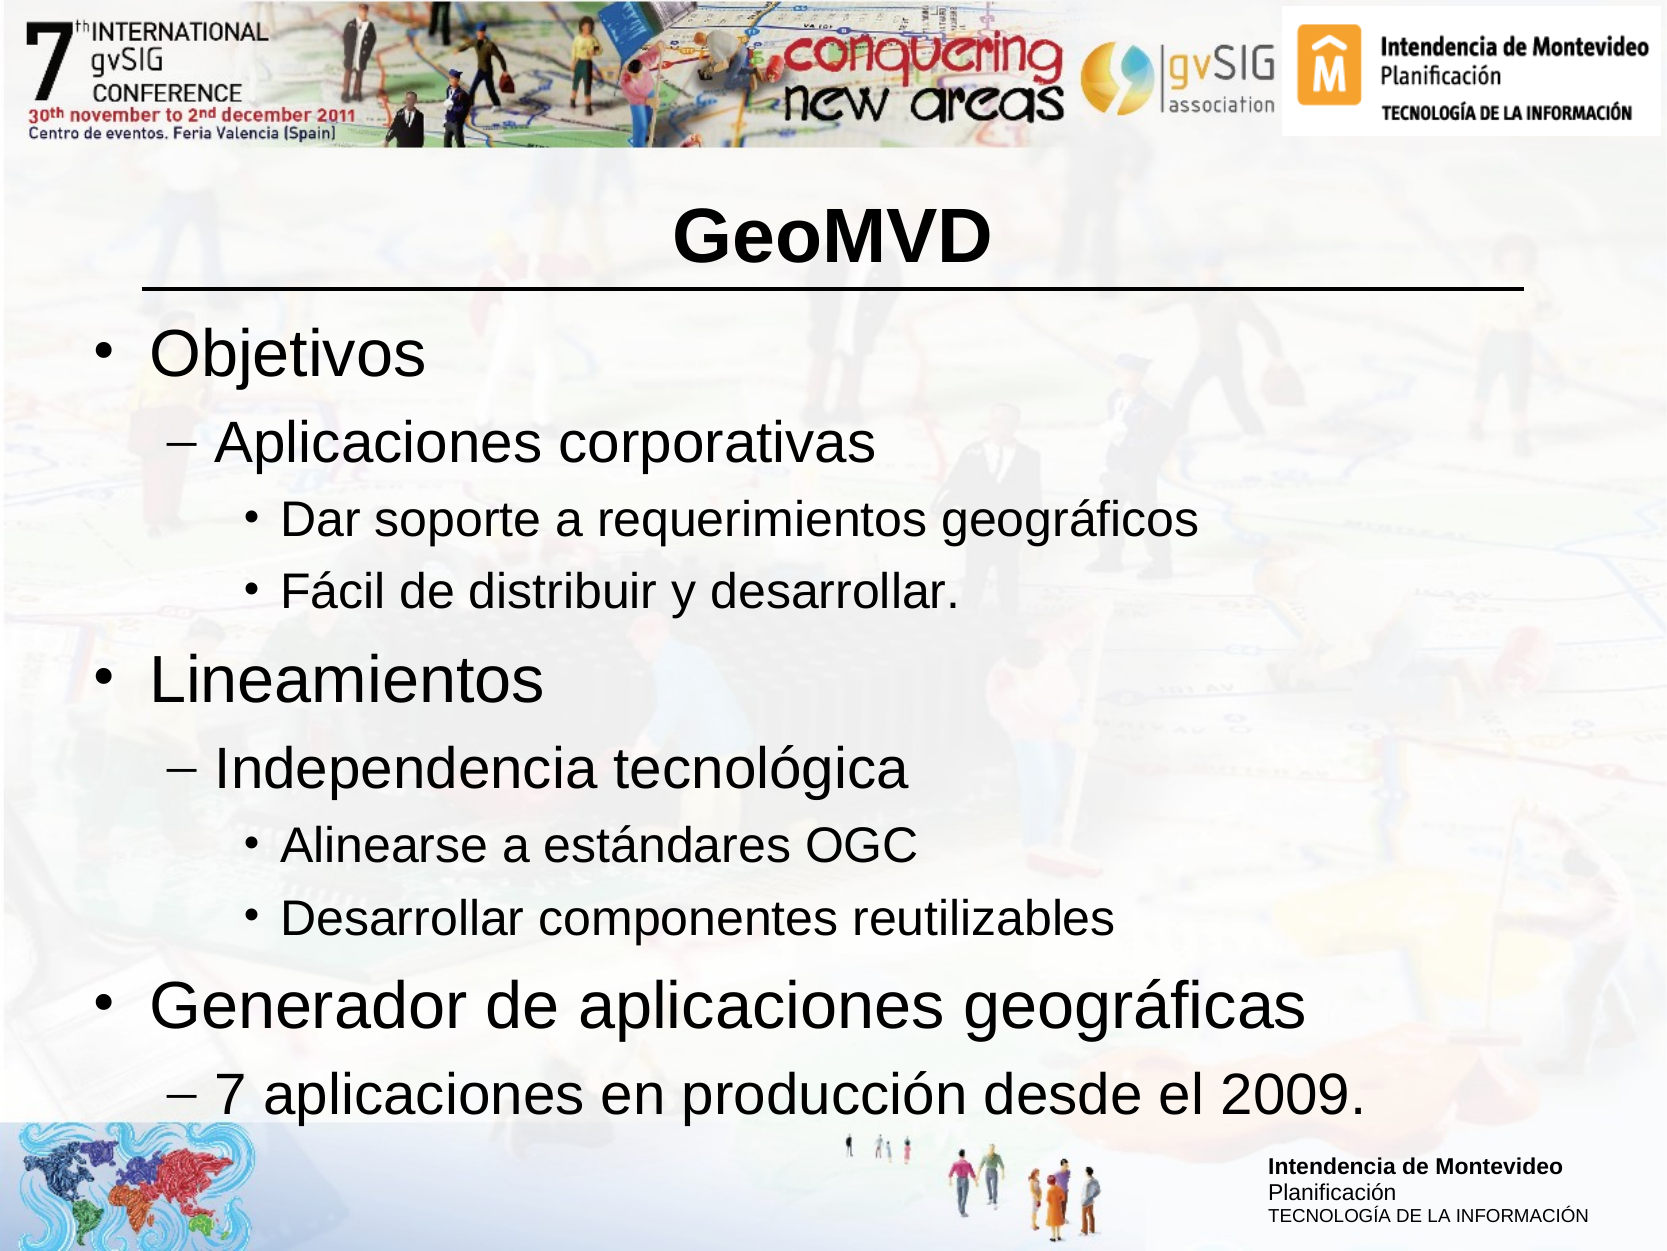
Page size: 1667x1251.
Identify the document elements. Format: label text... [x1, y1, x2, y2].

title GeoMVD [124, 188, 1542, 284]
picture [0, 0, 1667, 1251]
list Objetivos Aplicaciones corporativas Dar soporte a requerimientos geográficos Fácil de distribuir y desarrollar. Lineamientos Independencia tecnológica Alinearse a estándares OGC Desarrollar componentes reutilizables Generador de aplicaciones geográficas 7 aplicaciones en producción desde el 2009. [78, 301, 1654, 1128]
